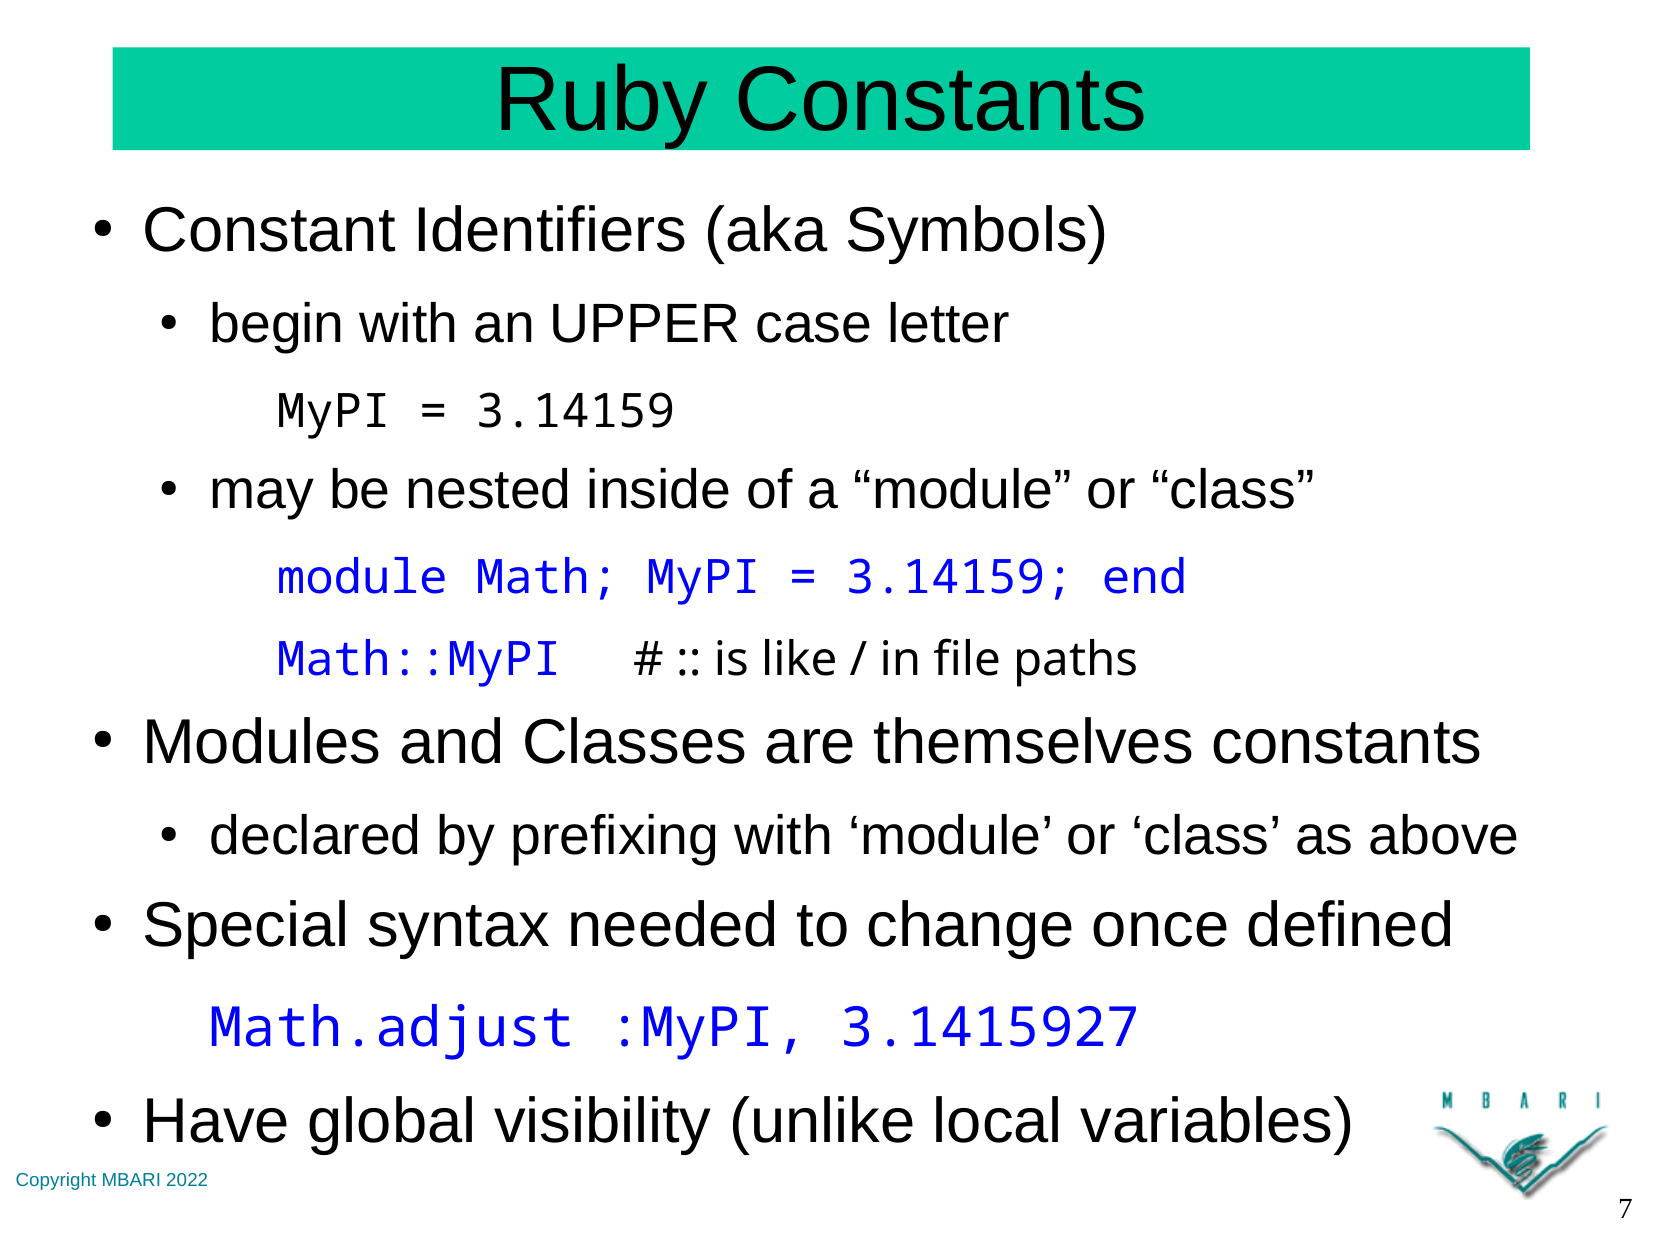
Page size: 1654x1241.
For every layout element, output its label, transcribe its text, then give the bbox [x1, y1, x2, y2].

title Ruby Constants [112, 47, 1530, 151]
picture [1426, 1163, 1613, 1200]
list Constant Identifiers (aka Symbols) begin with an UPPER case letter MyPI = 3.14159 may be nested inside of a “module” or “class” module Math; MyPI = 3.14159; end Math::MyPI # :: is like / in file paths Modules and Classes are themselves constants declared by prefixing with ‘module’ or ‘class’ as above Special syntax needed to change once defined Math.adjust :MyPI, 3.1415927 Have global visibility (unlike local variables) [75, 194, 1651, 1163]
